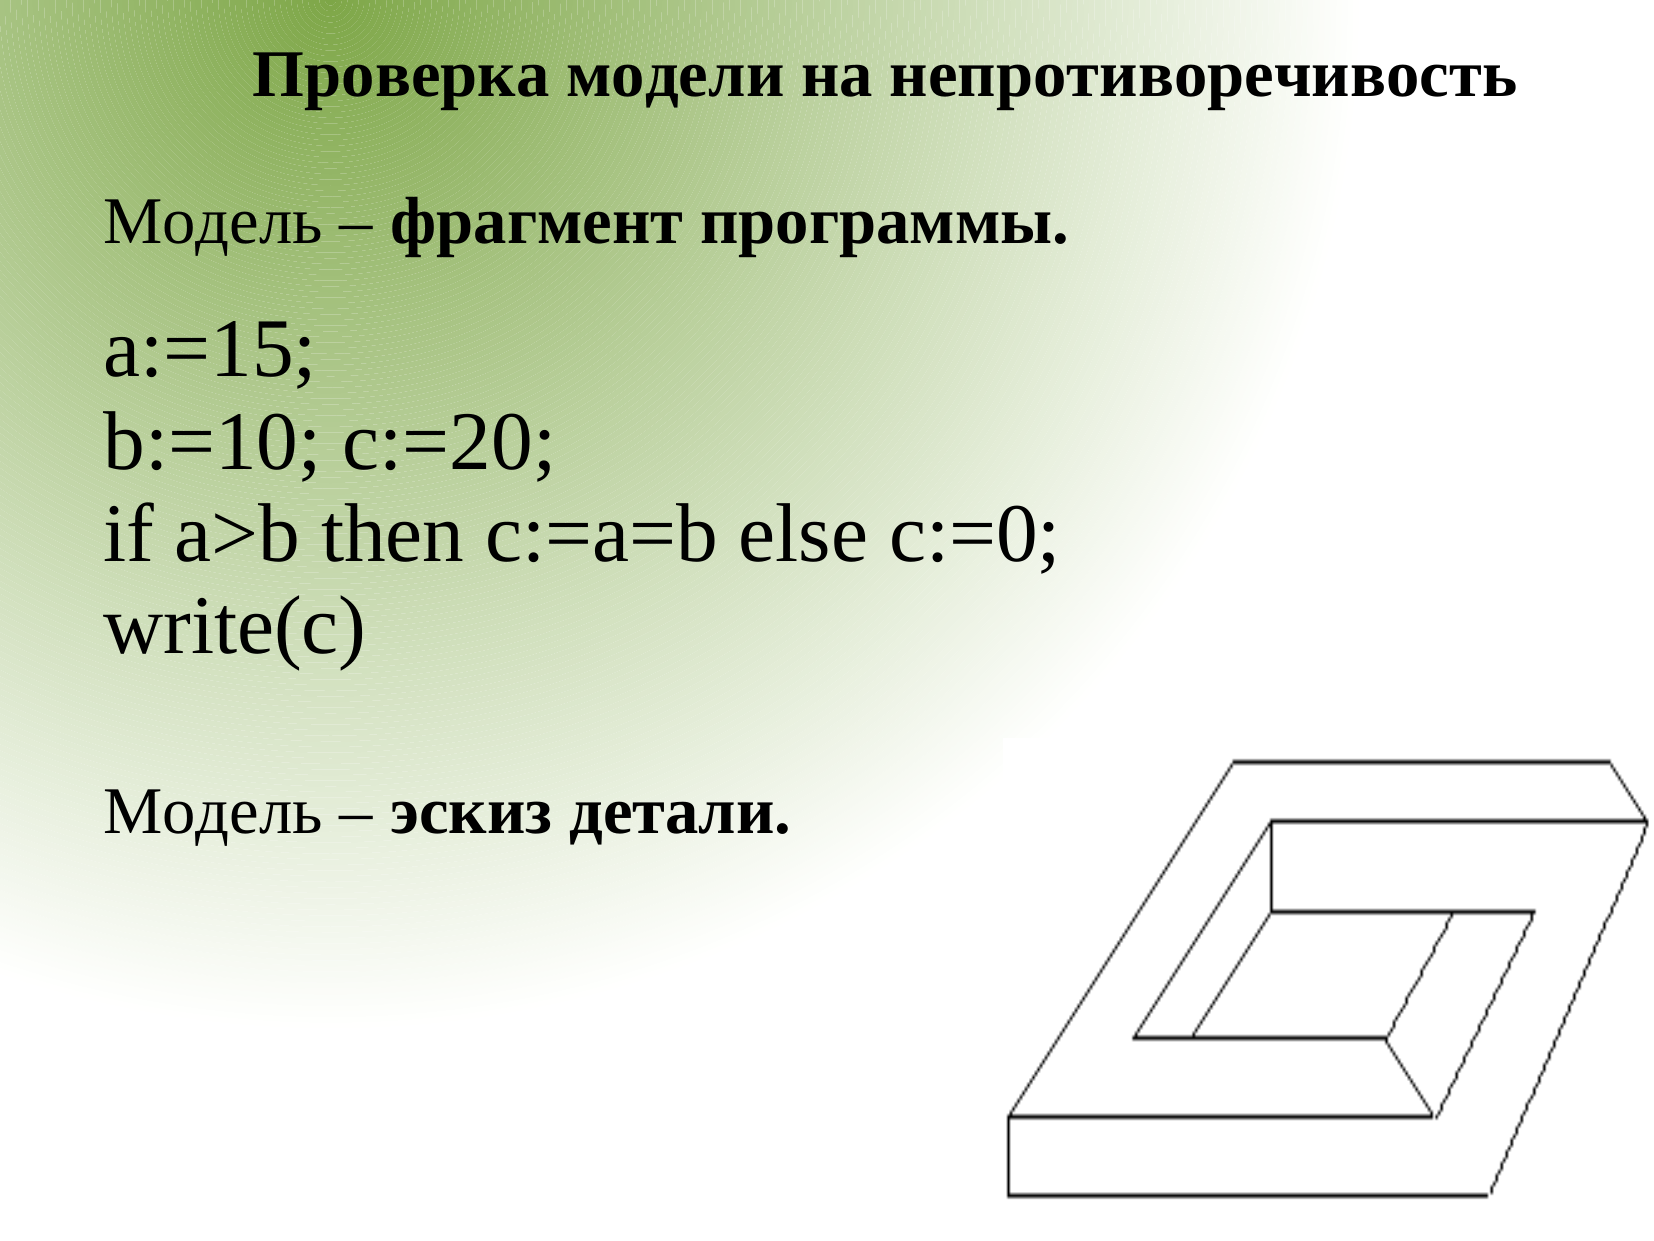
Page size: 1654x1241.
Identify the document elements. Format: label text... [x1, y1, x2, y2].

picture [1003, 738, 1654, 1211]
text_box Проверка модели на непротиворечивость [206, 29, 1565, 119]
text_box Модель – эскиз детали. [88, 766, 916, 857]
text_box Модель – фрагмент программы. [88, 176, 1152, 266]
text_box a:=15; b:=10; c:=20; if a>b then c:=a=b else c:=0; write(c) [88, 295, 1241, 680]
